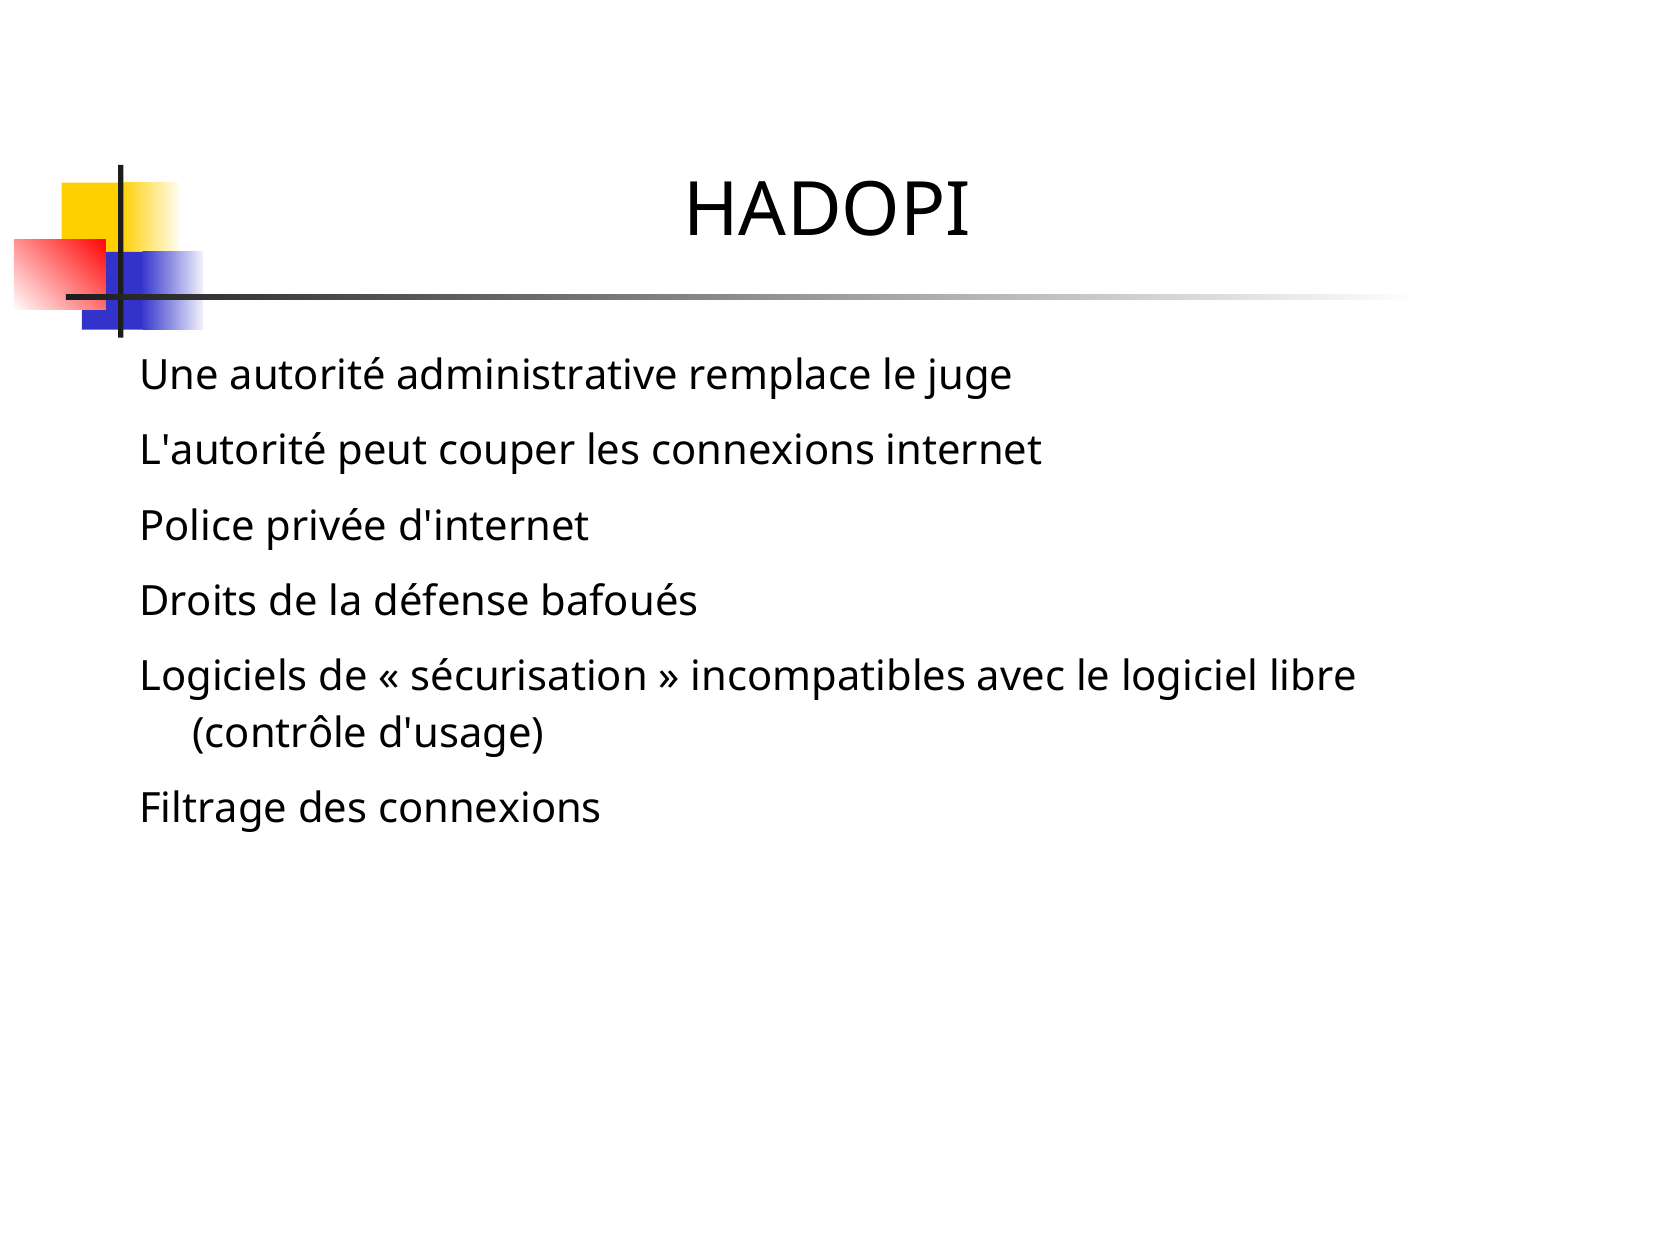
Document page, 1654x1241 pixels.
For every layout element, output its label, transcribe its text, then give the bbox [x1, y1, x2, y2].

title HADOPI [121, 110, 1534, 303]
list Une autorité administrative remplace le juge L'autorité peut couper les connexions internet Police privée d'internet Droits de la défense bafoués Logiciels de « sécurisation » incompatibles avec le logiciel libre (contrôle d'usage) Filtrage des connexions [121, 344, 1534, 1112]
